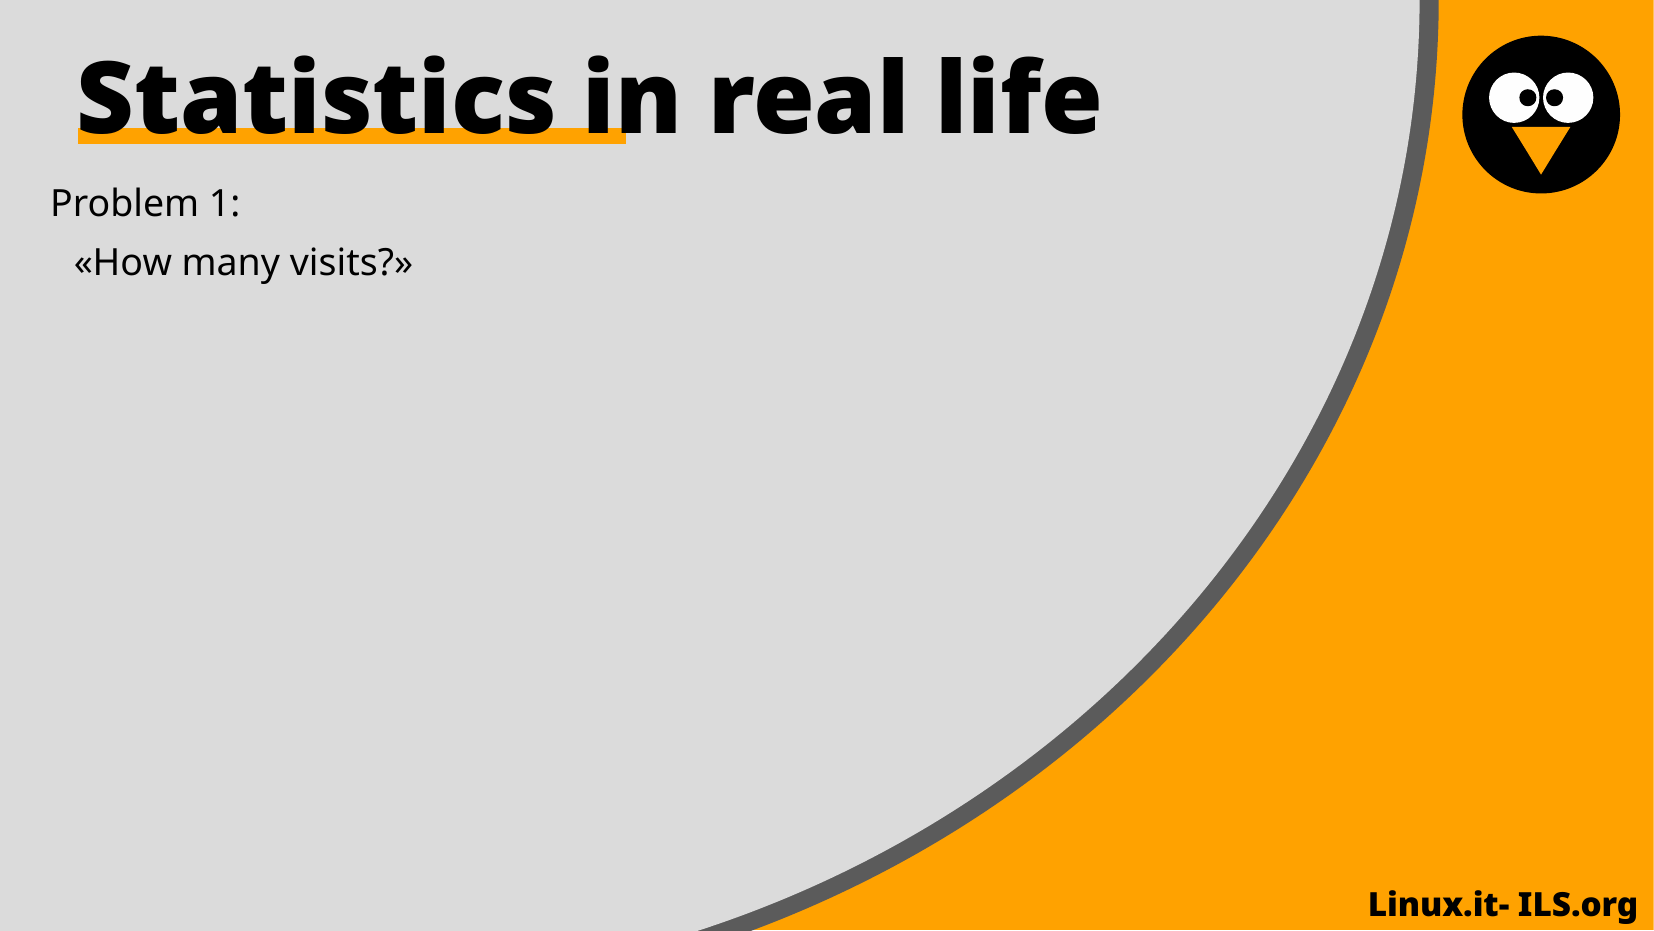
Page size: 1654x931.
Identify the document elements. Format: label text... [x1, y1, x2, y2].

text_box Problem 1: [35, 169, 378, 228]
text_box «How many visits?» [59, 227, 697, 331]
title Statistics in real life [76, 0, 1418, 266]
text_box Linux.it- ILS.org [1346, 874, 1654, 927]
